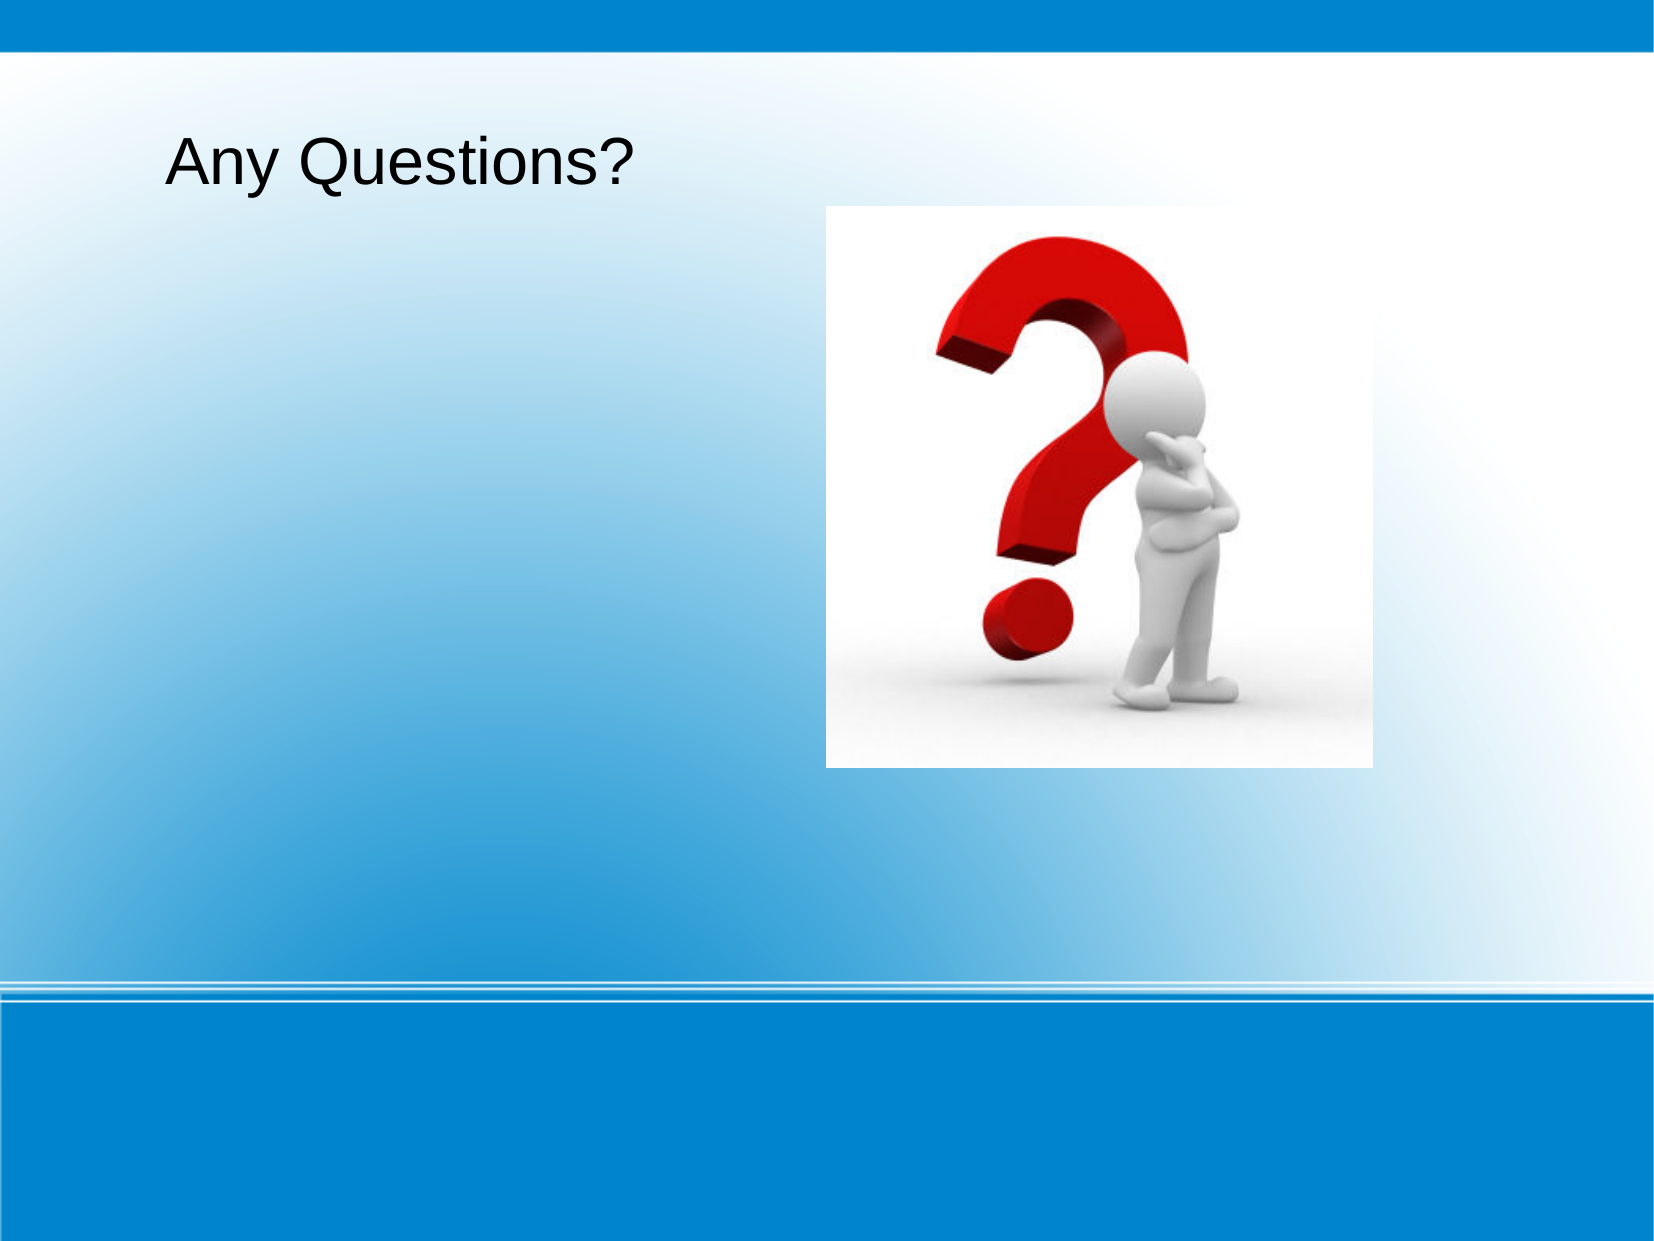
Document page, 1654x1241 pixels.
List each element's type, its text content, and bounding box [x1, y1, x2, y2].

list Any Questions? [76, 118, 1565, 798]
picture [826, 206, 1373, 768]
